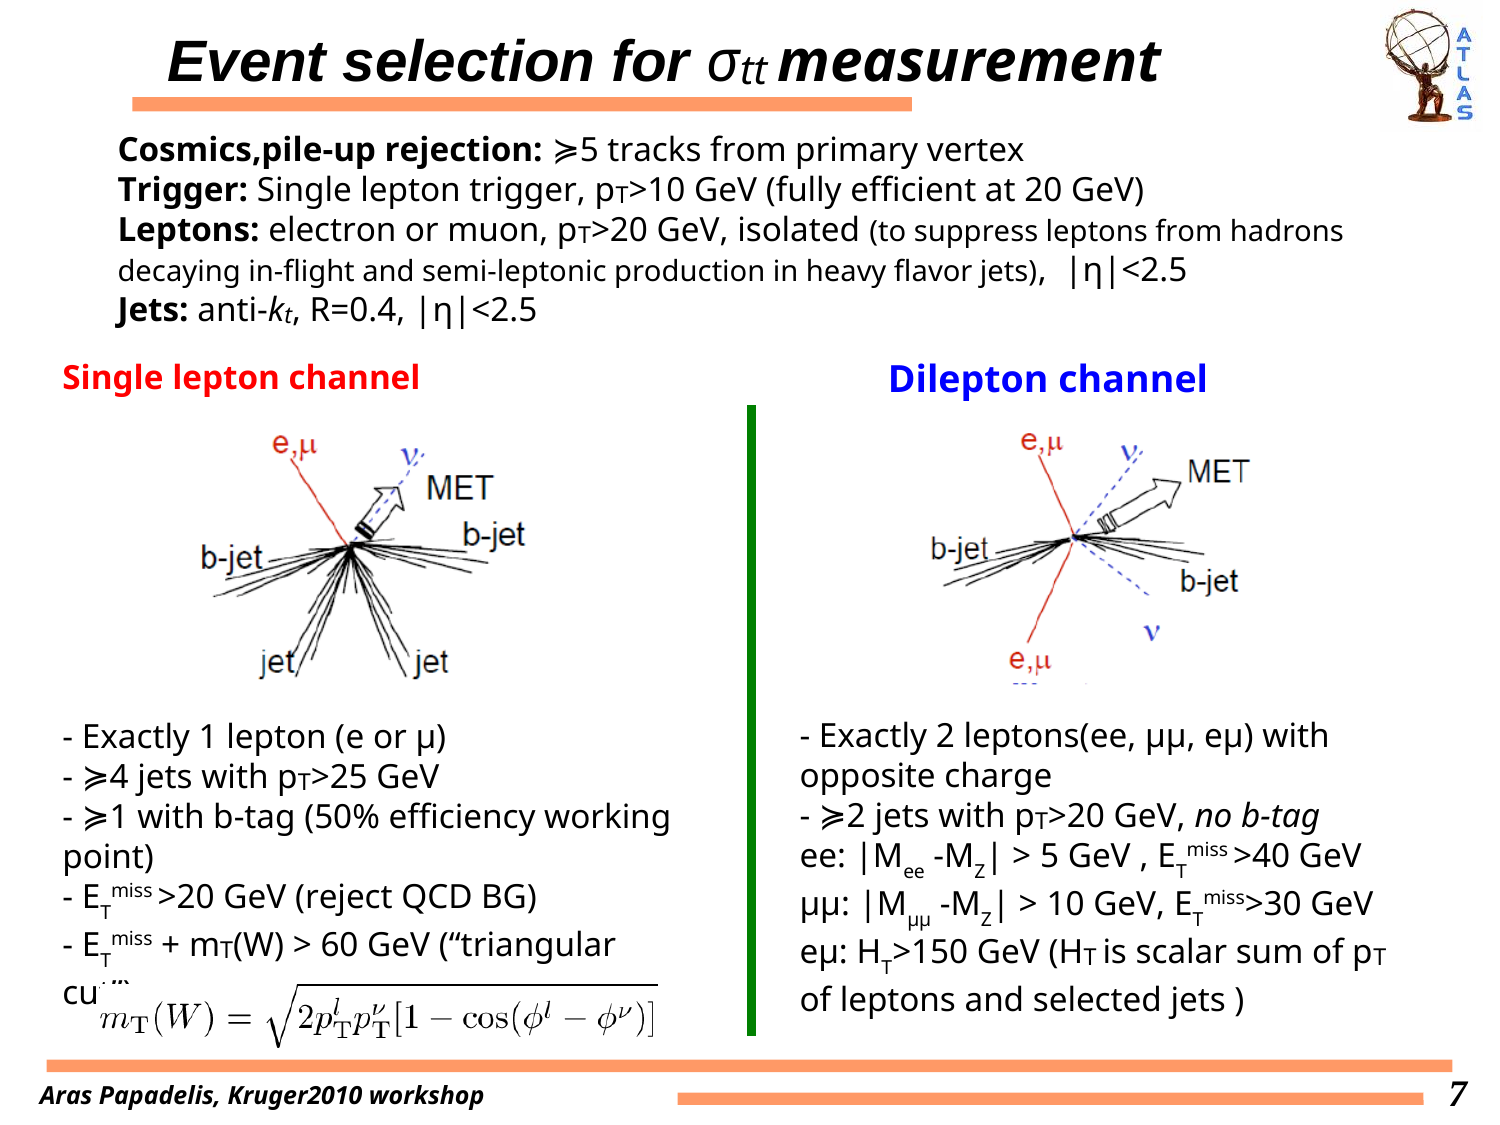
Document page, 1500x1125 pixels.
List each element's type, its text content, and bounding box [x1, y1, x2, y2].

text_box Dilepton channel [873, 347, 1206, 440]
text_box Cosmics,pile-up rejection: ≽5 tracks from primary vertex Trigger: Single lepton trigger, pT>10 GeV (fully efficient at 20 GeV) Leptons: electron or muon, pT>20 GeV, isolated (to suppress leptons from hadrons decaying in-flight and semi-leptonic production in heavy flavor jets), |η|<2.5 Jets: anti-kt, R=0.4, |η|<2.5 [102, 121, 1463, 360]
picture [1380, 0, 1483, 132]
picture [100, 984, 658, 1048]
text_box - Exactly 2 leptons(ее, μμ, еμ) with opposite charge - ≽2 jets with pT>20 GeV, no b-tag ee: |Mee -MZ| > 5 GeV , ETmiss >40 GeV μμ: |Mμμ -MZ| > 10 GeV, ETmiss>30 GeV eμ: HT>150 GeV (HT is scalar sum of pT of leptons and selected jets ) [784, 707, 1410, 1034]
title Event selection for σtt measurement [125, 15, 1330, 109]
picture [898, 420, 1281, 688]
text_box Single lepton channel - Exactly 1 lepton (е or μ) - ≽4 jets with pT>25 GeV - ≽1 with b-tag (50% efficiency working point) - ETmiss >20 GeV (reject QCD BG) - ETmiss + mT(W) > 60 GeV (“triangular cut”) [47, 349, 708, 1027]
